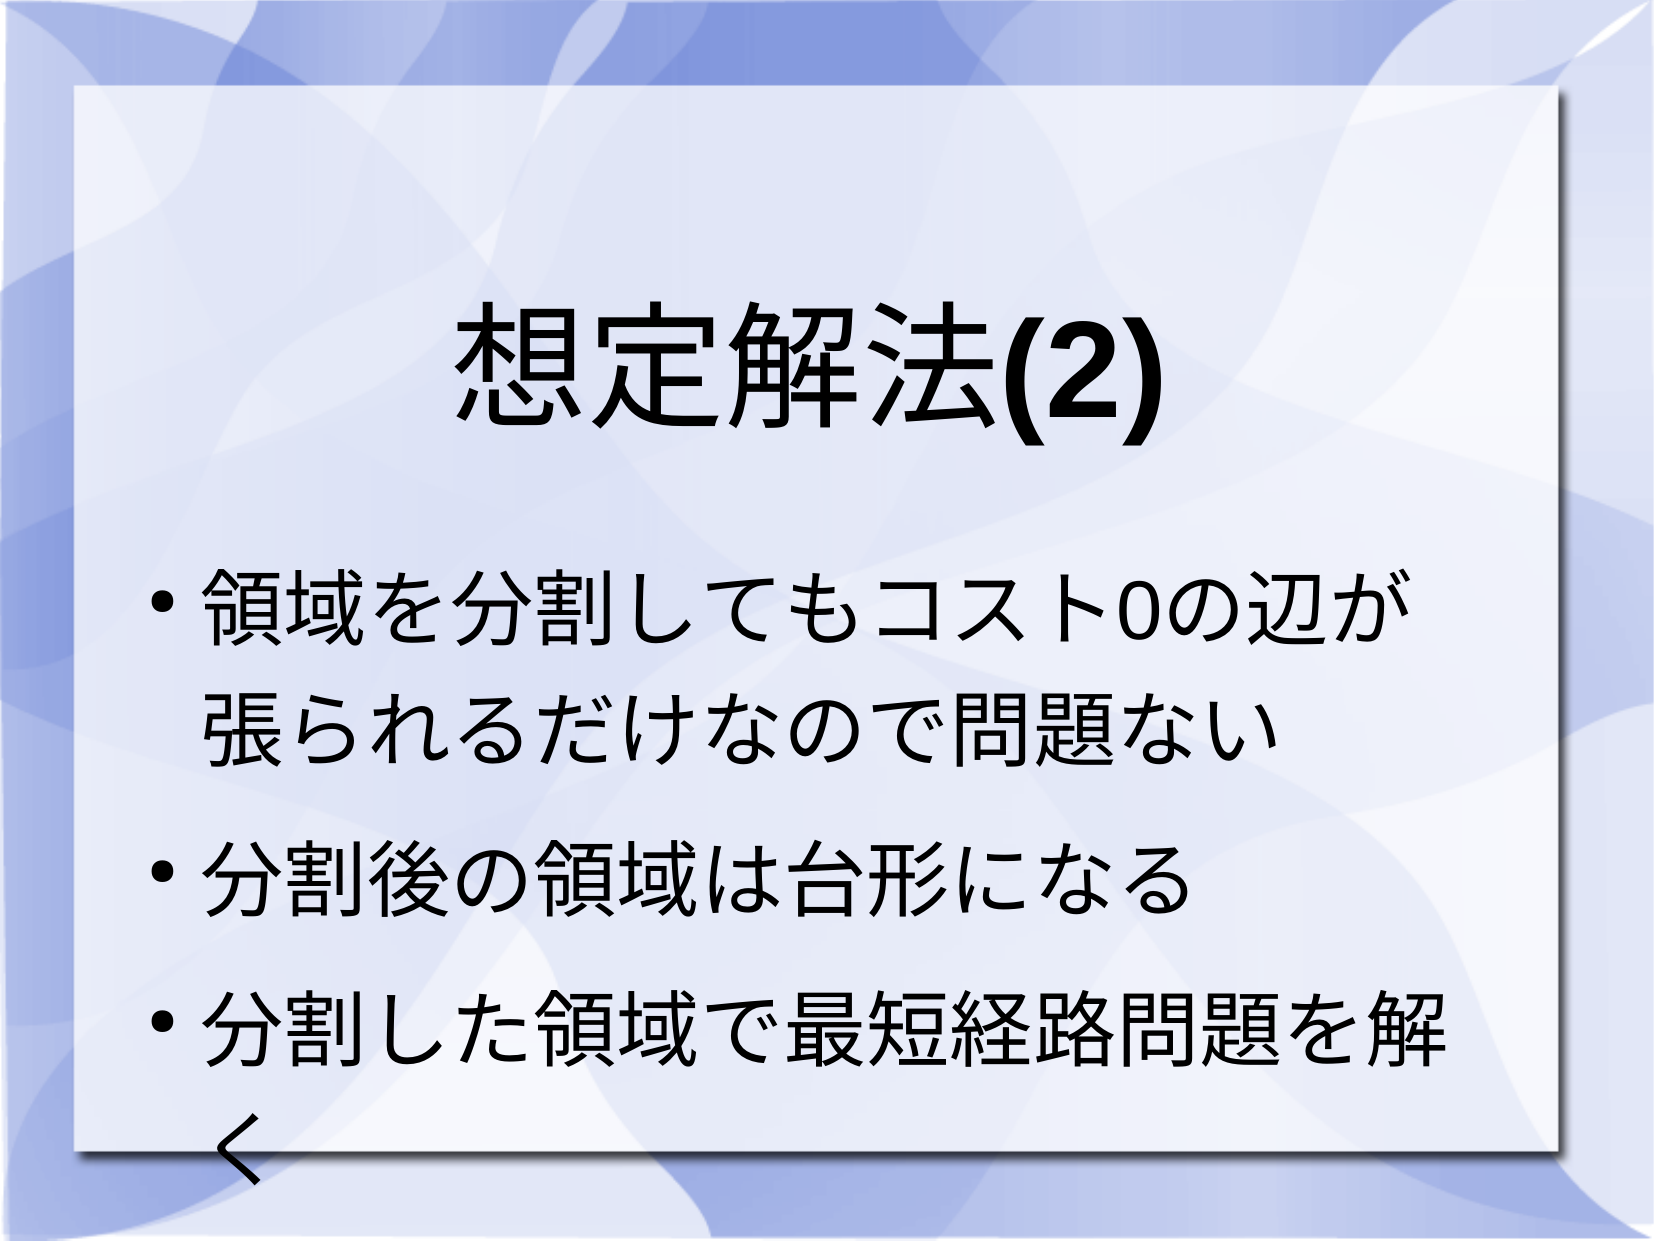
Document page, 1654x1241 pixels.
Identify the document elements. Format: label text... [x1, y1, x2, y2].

title 想定解法(2) [82, 253, 1536, 461]
picture [0, 0, 1654, 1241]
list 領域を分割してもコスト0の辺が張られるだけなので問題ない 分割後の領域は台形になる 分割した領域で最短経路問題を解く 思いつける＆実装できる解法 [129, 543, 1489, 1241]
